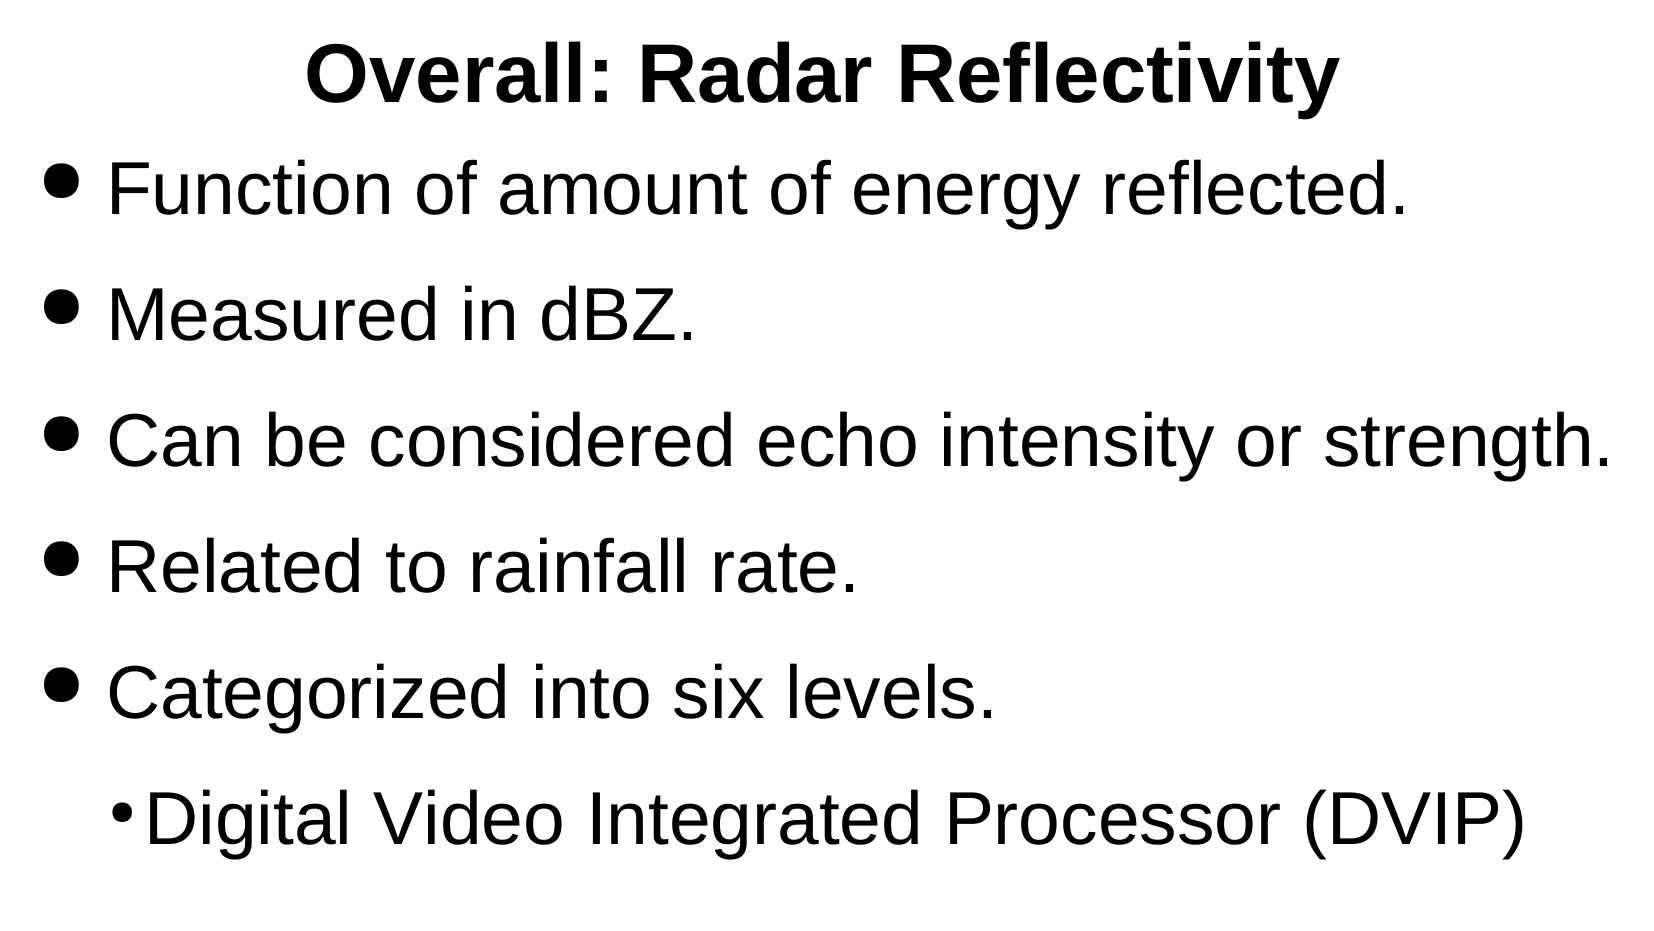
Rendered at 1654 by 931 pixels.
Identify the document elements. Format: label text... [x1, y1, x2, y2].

text_box Function of amount of energy reflected. Measured in dBZ. Can be considered echo intensity or strength. Related to rainfall rate. Categorized into six levels. Digital Video Integrated Processor (DVIP) [5, 132, 1648, 868]
title Overall: Radar Reflectivity [0, 5, 1651, 133]
